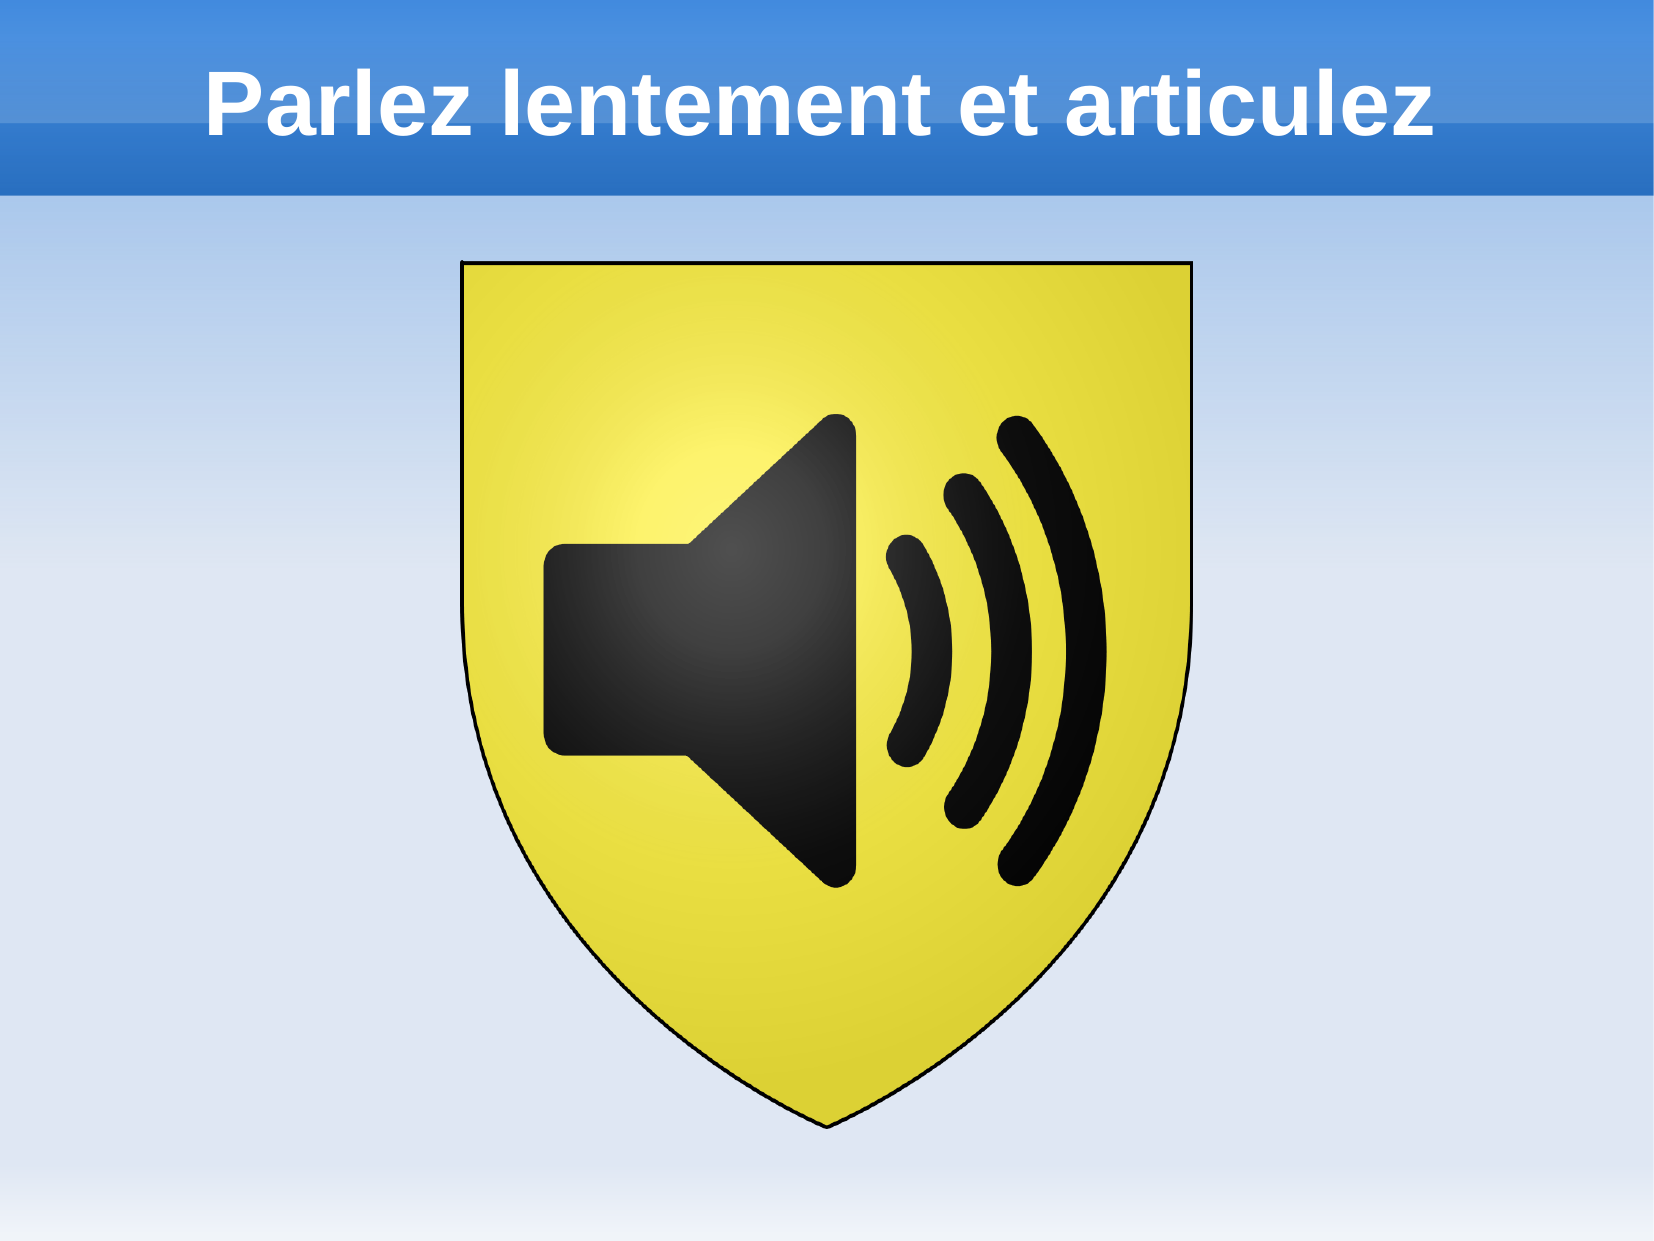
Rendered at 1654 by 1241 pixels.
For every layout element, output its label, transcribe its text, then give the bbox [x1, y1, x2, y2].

title Parlez lentement et articulez [76, 0, 1565, 208]
picture [0, 0, 1654, 1241]
